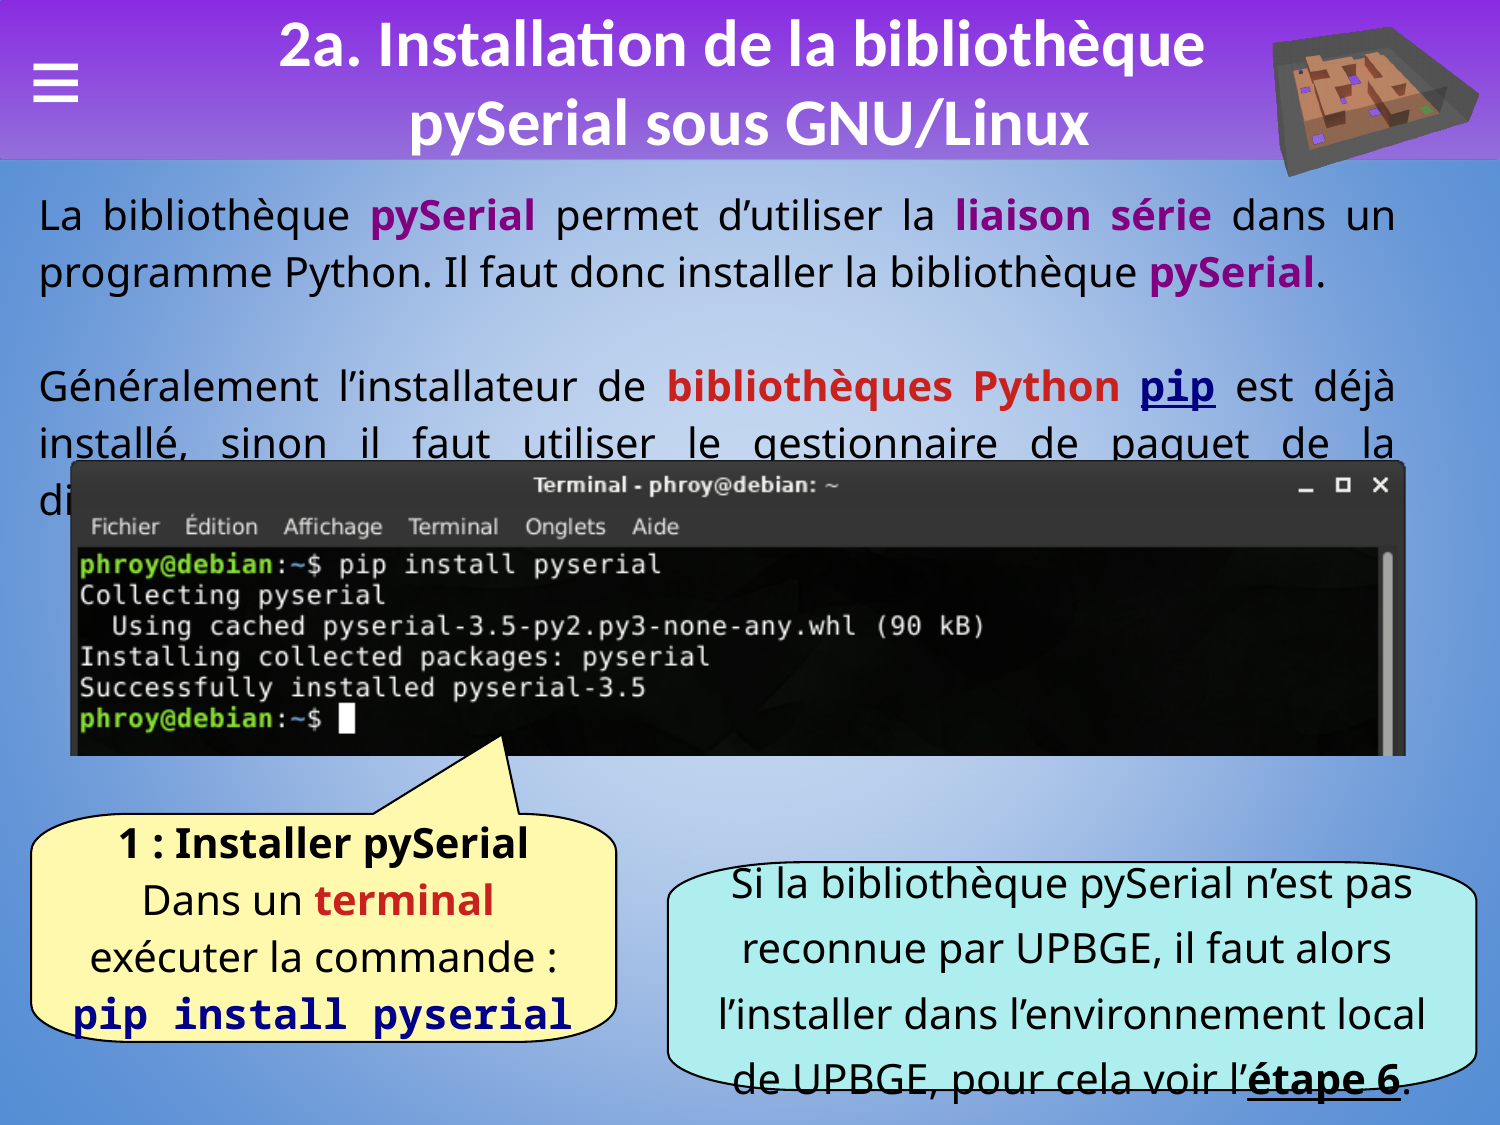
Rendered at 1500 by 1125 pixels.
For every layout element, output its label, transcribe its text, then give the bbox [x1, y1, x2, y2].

picture [0, 27, 1500, 1125]
text_box ≡ [14, 23, 101, 141]
text_box La bibliothèque pySerial permet d’utiliser la liaison série dans un programme Python. Il faut donc installer la bibliothèque pySerial. Généralement l’installateur de bibliothèques Python pip est déjà installé, sinon il faut utiliser le gestionnaire de paquet de la distribution pour l’installer. [23, 178, 1412, 445]
text_box 1 : Installer pySerial Dans un terminal exécuter la commande : pip install pyserial [31, 734, 617, 1042]
text_box Si la bibliothèque pySerial n’est pas reconnue par UPBGE, il faut alors l’installer dans l’environnement local de UPBGE, pour cela voir l’étape 6. [667, 862, 1477, 1091]
text_box 2a. Installation de la bibliothèque pySerial sous GNU/Linux [0, 0, 1500, 159]
